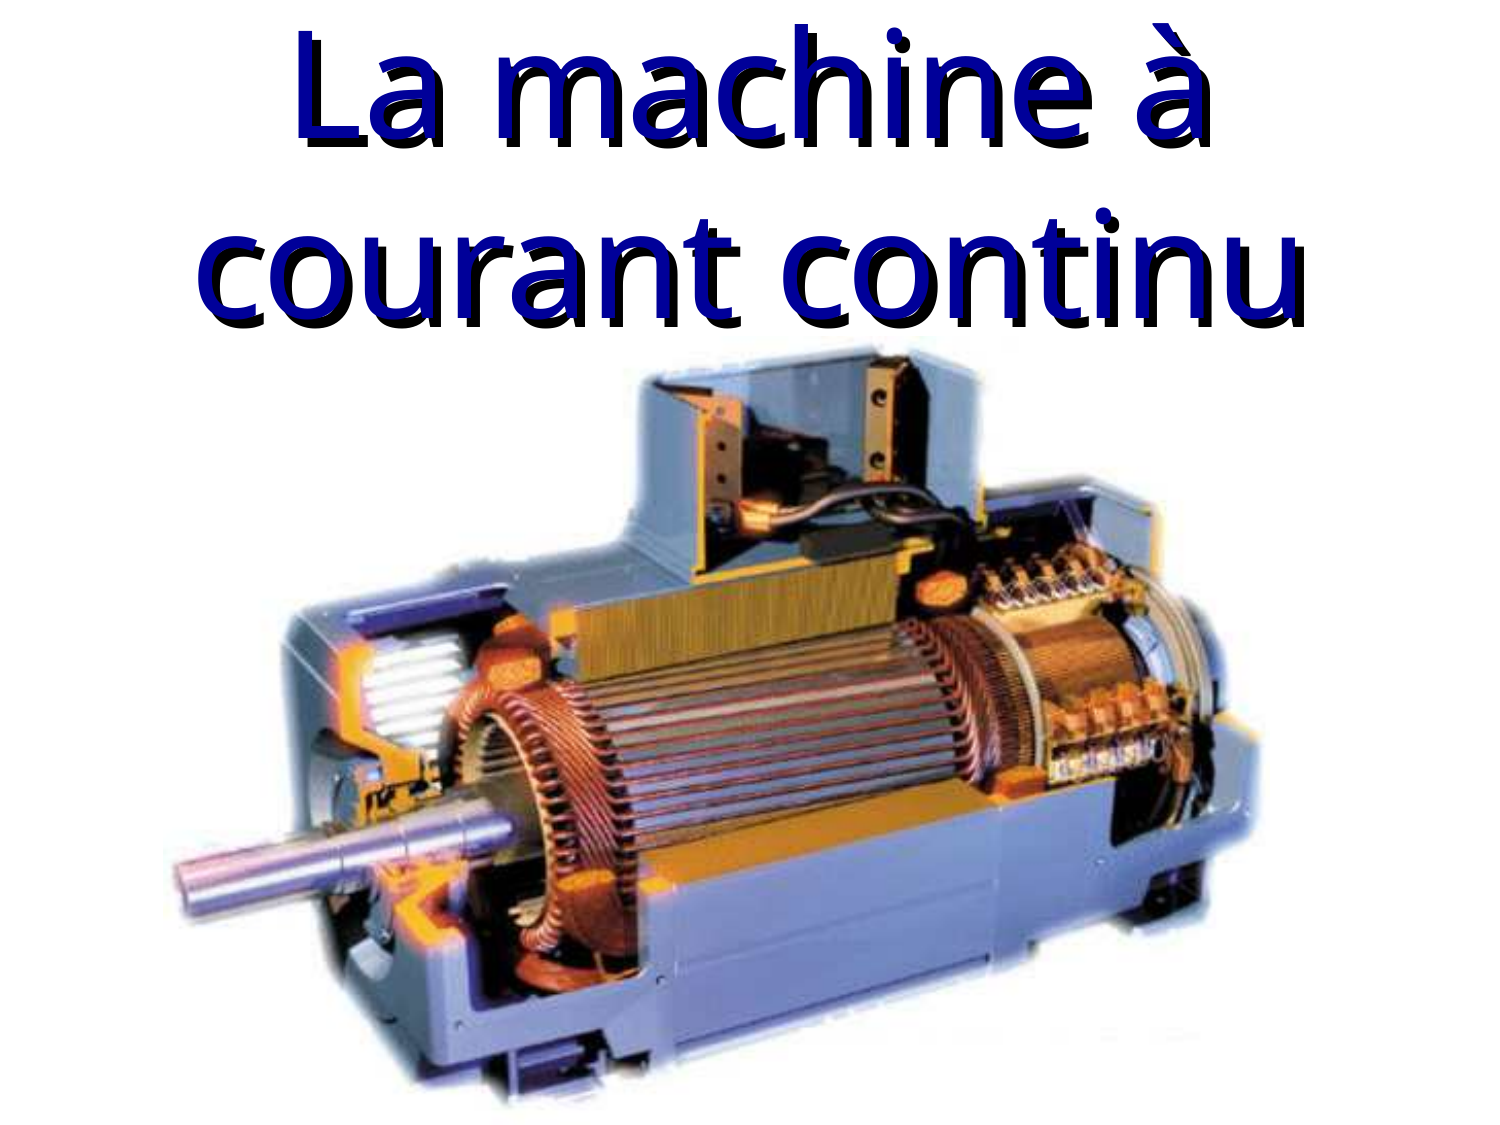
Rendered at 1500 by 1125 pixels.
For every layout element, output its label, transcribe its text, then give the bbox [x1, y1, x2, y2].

picture [163, 336, 1270, 1125]
title La machine à courant continu [0, 0, 1500, 357]
